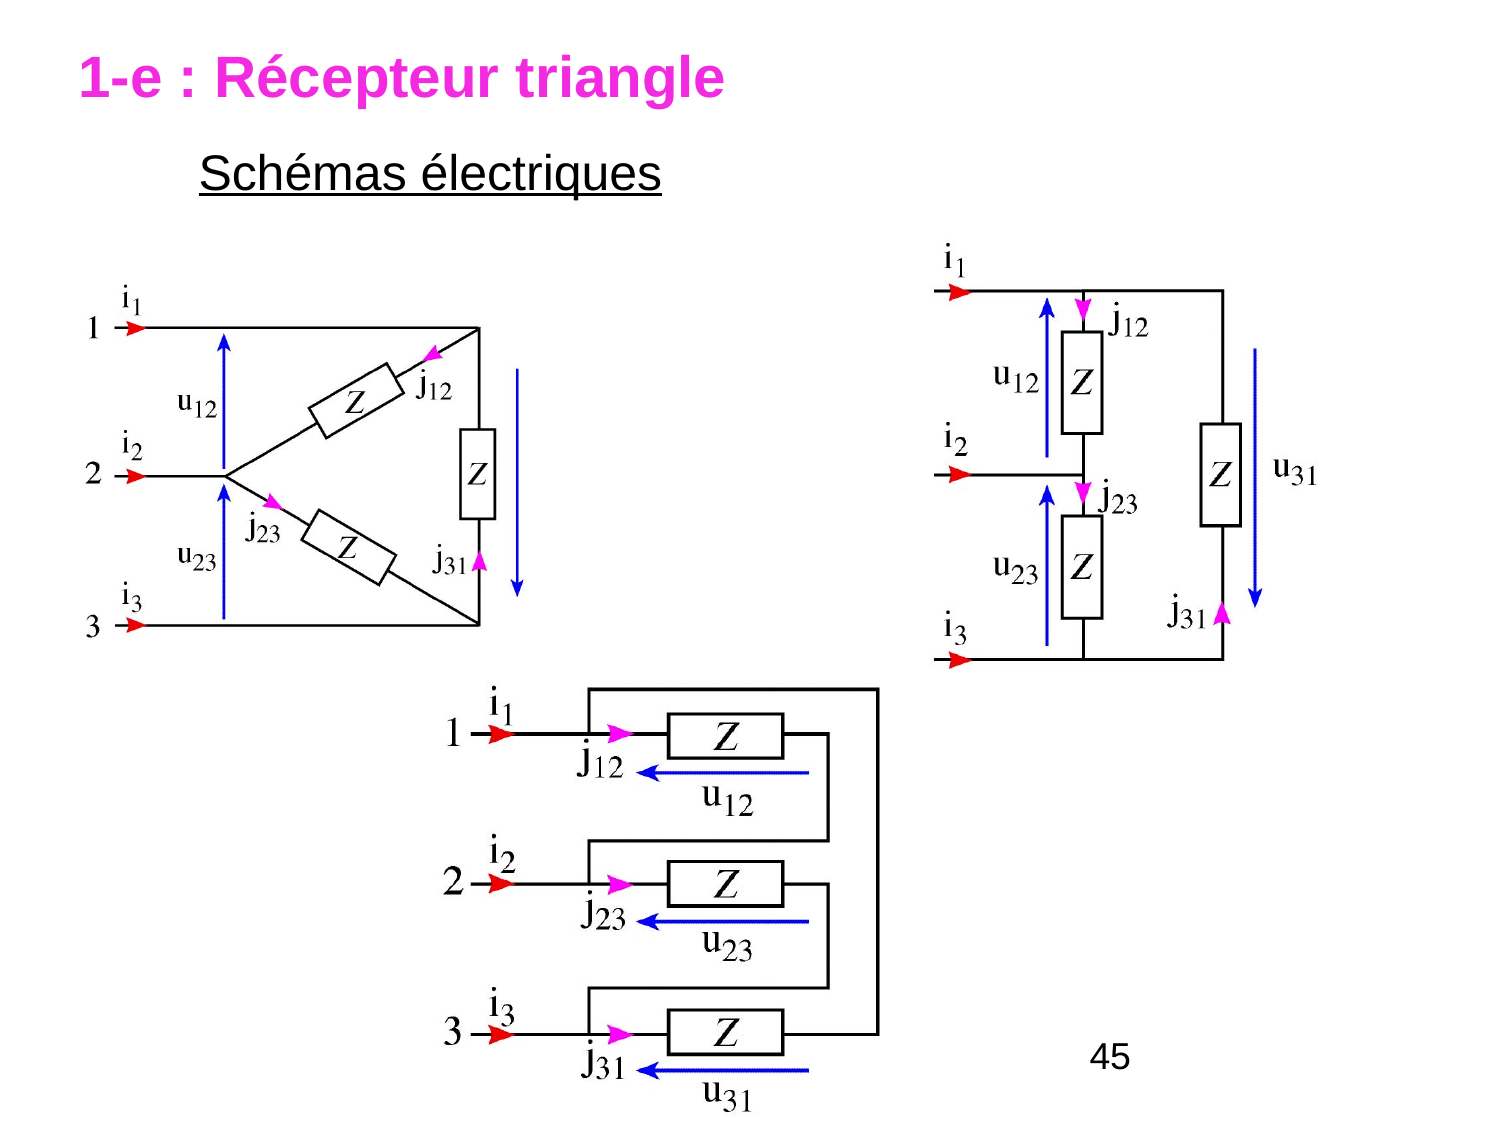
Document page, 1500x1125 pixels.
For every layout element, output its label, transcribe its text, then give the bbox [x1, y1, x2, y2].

picture [931, 237, 1329, 669]
text_box Schémas électriques [183, 132, 678, 209]
text_box 1-e : Récepteur triangle [63, 31, 1080, 117]
picture [76, 280, 524, 646]
picture [431, 680, 880, 1119]
